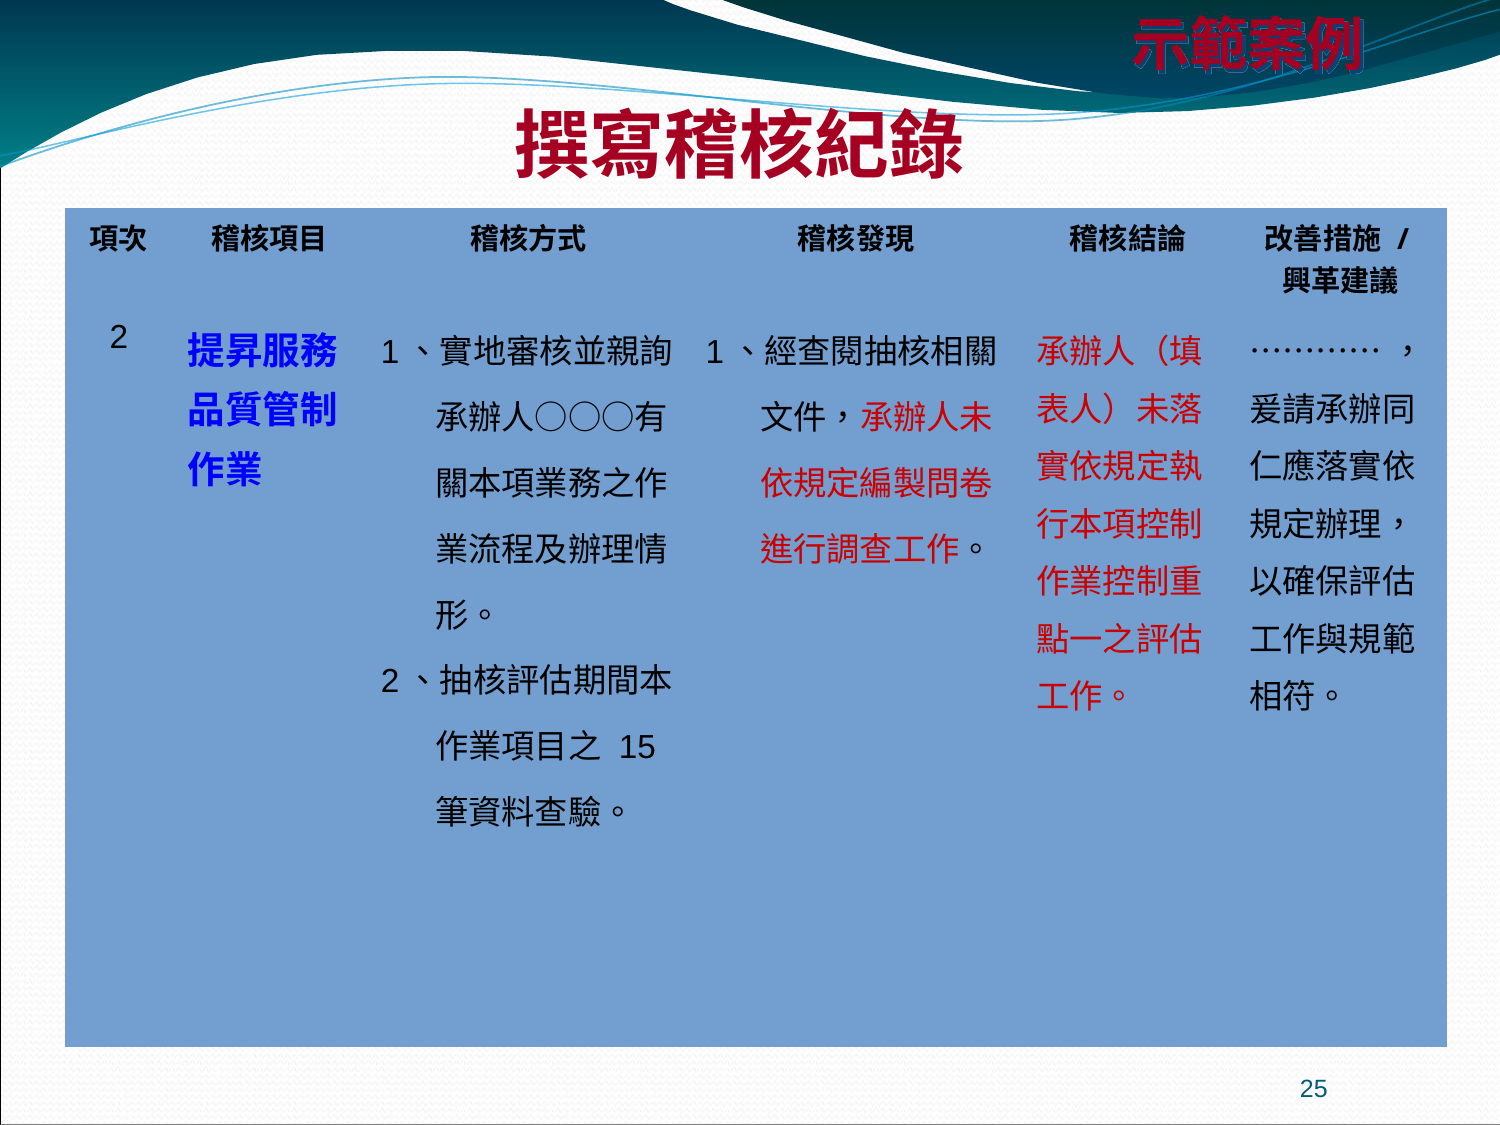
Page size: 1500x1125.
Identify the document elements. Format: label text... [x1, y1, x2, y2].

table_header 稽核方式 [366, 208, 691, 308]
text_box 示範案例 [1116, 0, 1379, 85]
table_header 改善措施 / 興革建議 [1234, 208, 1447, 308]
table_cell 1、實地審核並親詢 承辦人○○○有 關本項業務之作 業流程及辦理情 形。 2、抽核評估期間本 作業項目之 15 筆資料查驗。 [366, 308, 691, 1047]
table_cell 提昇服務品質管制作業 [173, 308, 366, 1047]
table_cell 1、經查閱抽核相關 文件，承辦人未 依規定編製問卷 進行調查工作。 [691, 308, 1022, 1047]
table_header 稽核發現 [691, 208, 1022, 308]
text_box [1299, 1047, 1426, 1103]
table_cell 承辦人（填表人）未落實依規定執行本項控制作業控制重點一之評估工作。 [1022, 308, 1234, 1047]
table_header 稽核項目 [173, 208, 366, 308]
table_header 稽核結論 [1022, 208, 1234, 308]
table_cell 2 [65, 308, 173, 1047]
table_header 項次 [65, 208, 173, 308]
table_cell …………，爰請承辦同仁應落實依規定辦理，以確保評估工作與規範相符。 [1234, 308, 1447, 1047]
title 撰寫稽核紀錄 [64, 0, 1415, 188]
